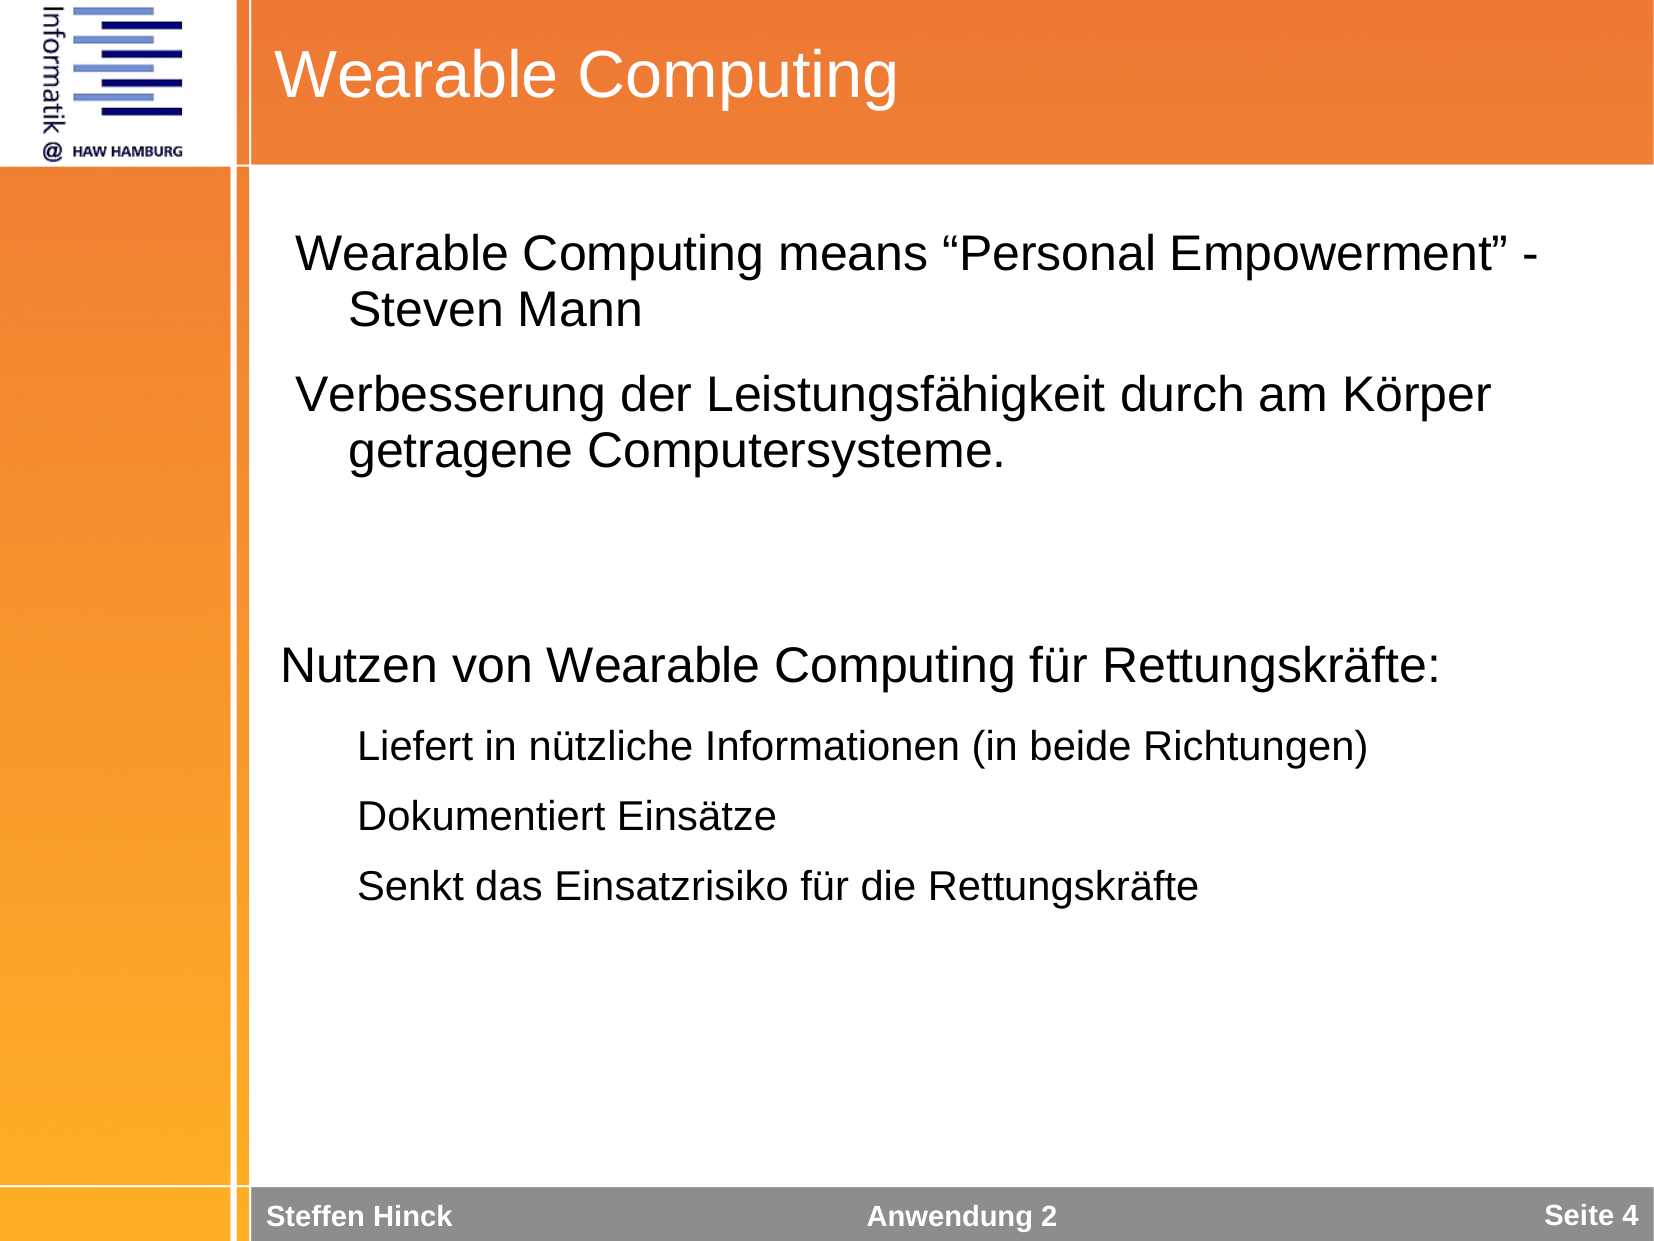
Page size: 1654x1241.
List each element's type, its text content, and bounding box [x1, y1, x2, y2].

picture [43, 5, 186, 162]
list Nutzen von Wearable Computing für Rettungskräfte: Liefert in nützliche Informationen (in beide Richtungen) Dokumentiert Einsätze Senkt das Einsatzrisiko für die Rettungskräfte [262, 637, 1598, 976]
list Wearable Computing means “Personal Empowerment” -Steven Mann Verbesserung der Leistungsfähigkeit durch am Körper getragene Computersysteme. [277, 225, 1613, 563]
picture [0, 0, 1654, 1241]
title Wearable Computing [274, 11, 1651, 137]
